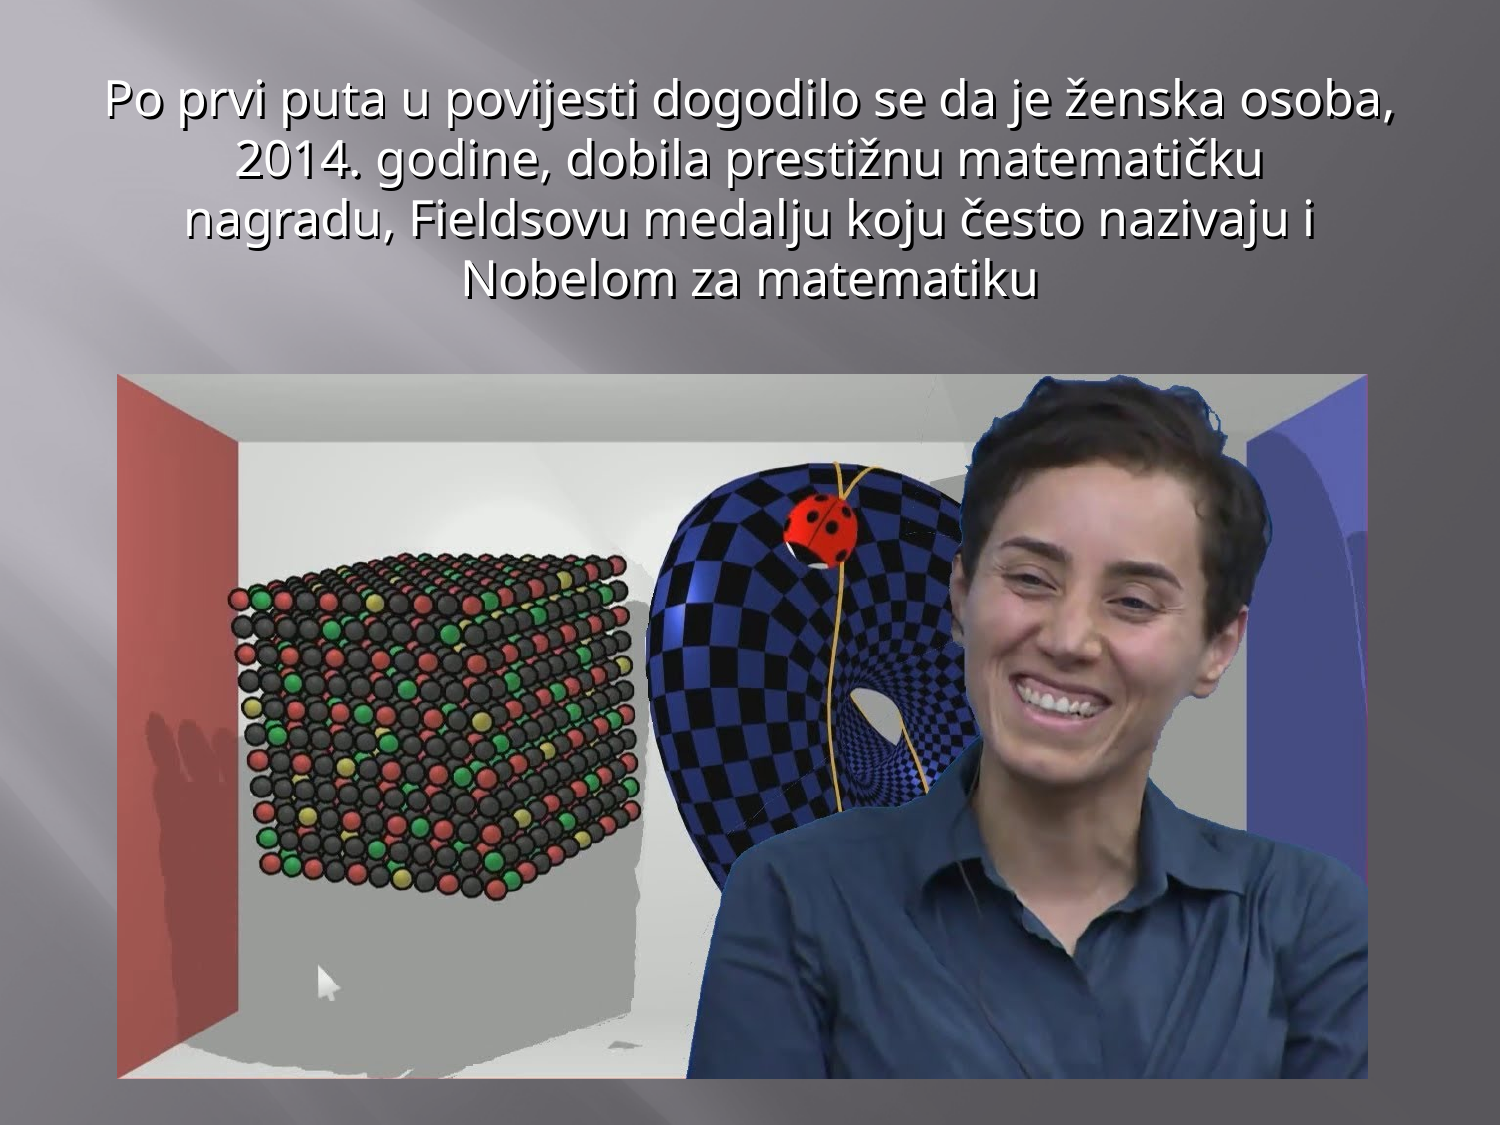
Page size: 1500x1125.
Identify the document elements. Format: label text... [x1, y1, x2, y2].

title Po prvi puta u povijesti dogodilo se da je ženska osoba, 2014. godine, dobila prestižnu matematičku nagradu, Fieldsovu medalju koju često nazivaju i Nobelom za matematiku [75, 45, 1426, 329]
picture [117, 375, 1368, 1079]
